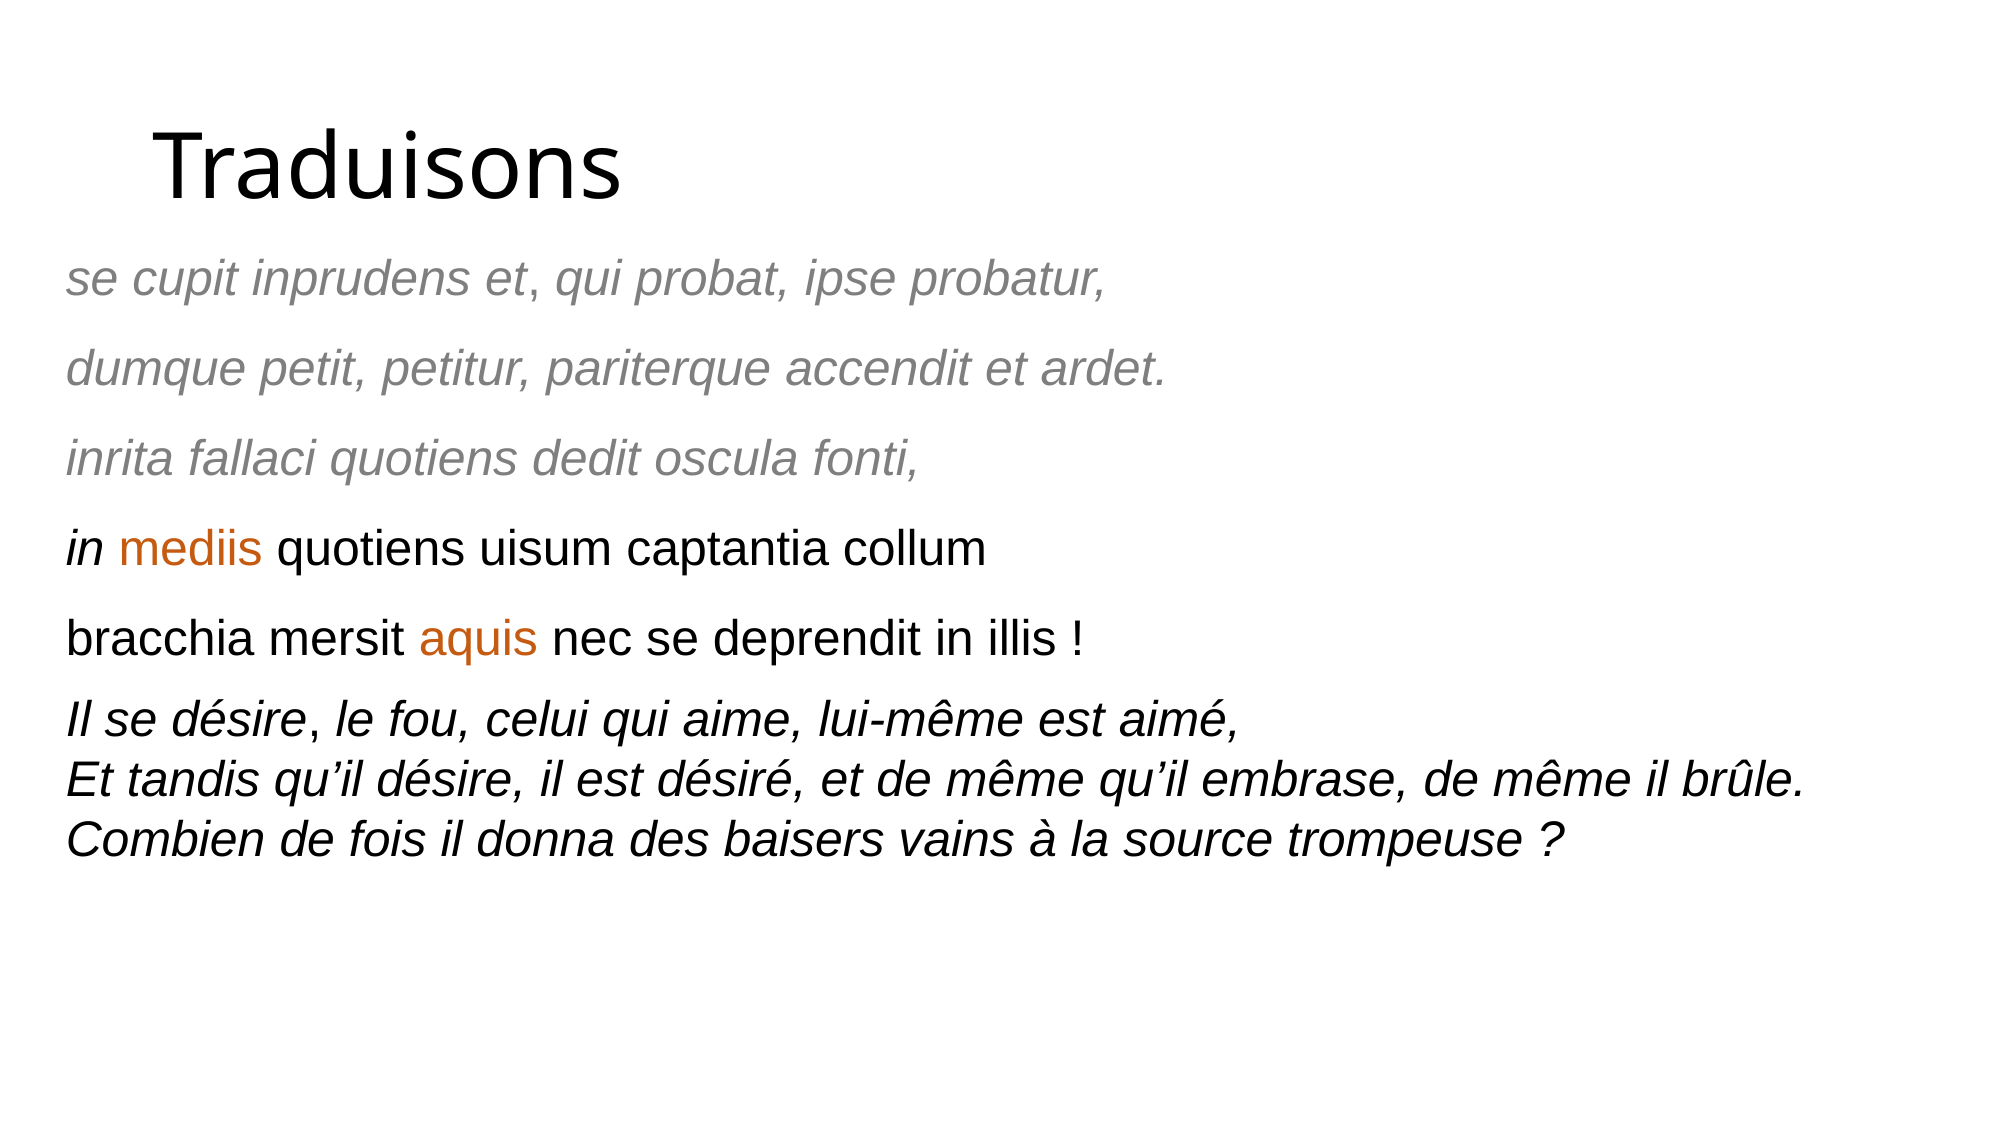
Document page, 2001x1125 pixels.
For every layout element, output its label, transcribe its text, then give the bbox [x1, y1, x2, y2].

list se cupit inprudens et, qui probat, ipse probatur, dumque petit, petitur, pariterque accendit et ardet. inrita fallaci quotiens dedit oscula fonti, in mediis quotiens uisum captantia collum bracchia mersit aquis nec se deprendit in illis ! Il se désire, le fou, celui qui aime, lui-même est aimé, Et tandis qu’il désire, il est désiré, et de même qu’il embrase, de même il brûle. Combien de fois il donna des baisers vains à la source trompeuse ? [50, 207, 2000, 1083]
title Traduisons [137, 59, 1863, 207]
